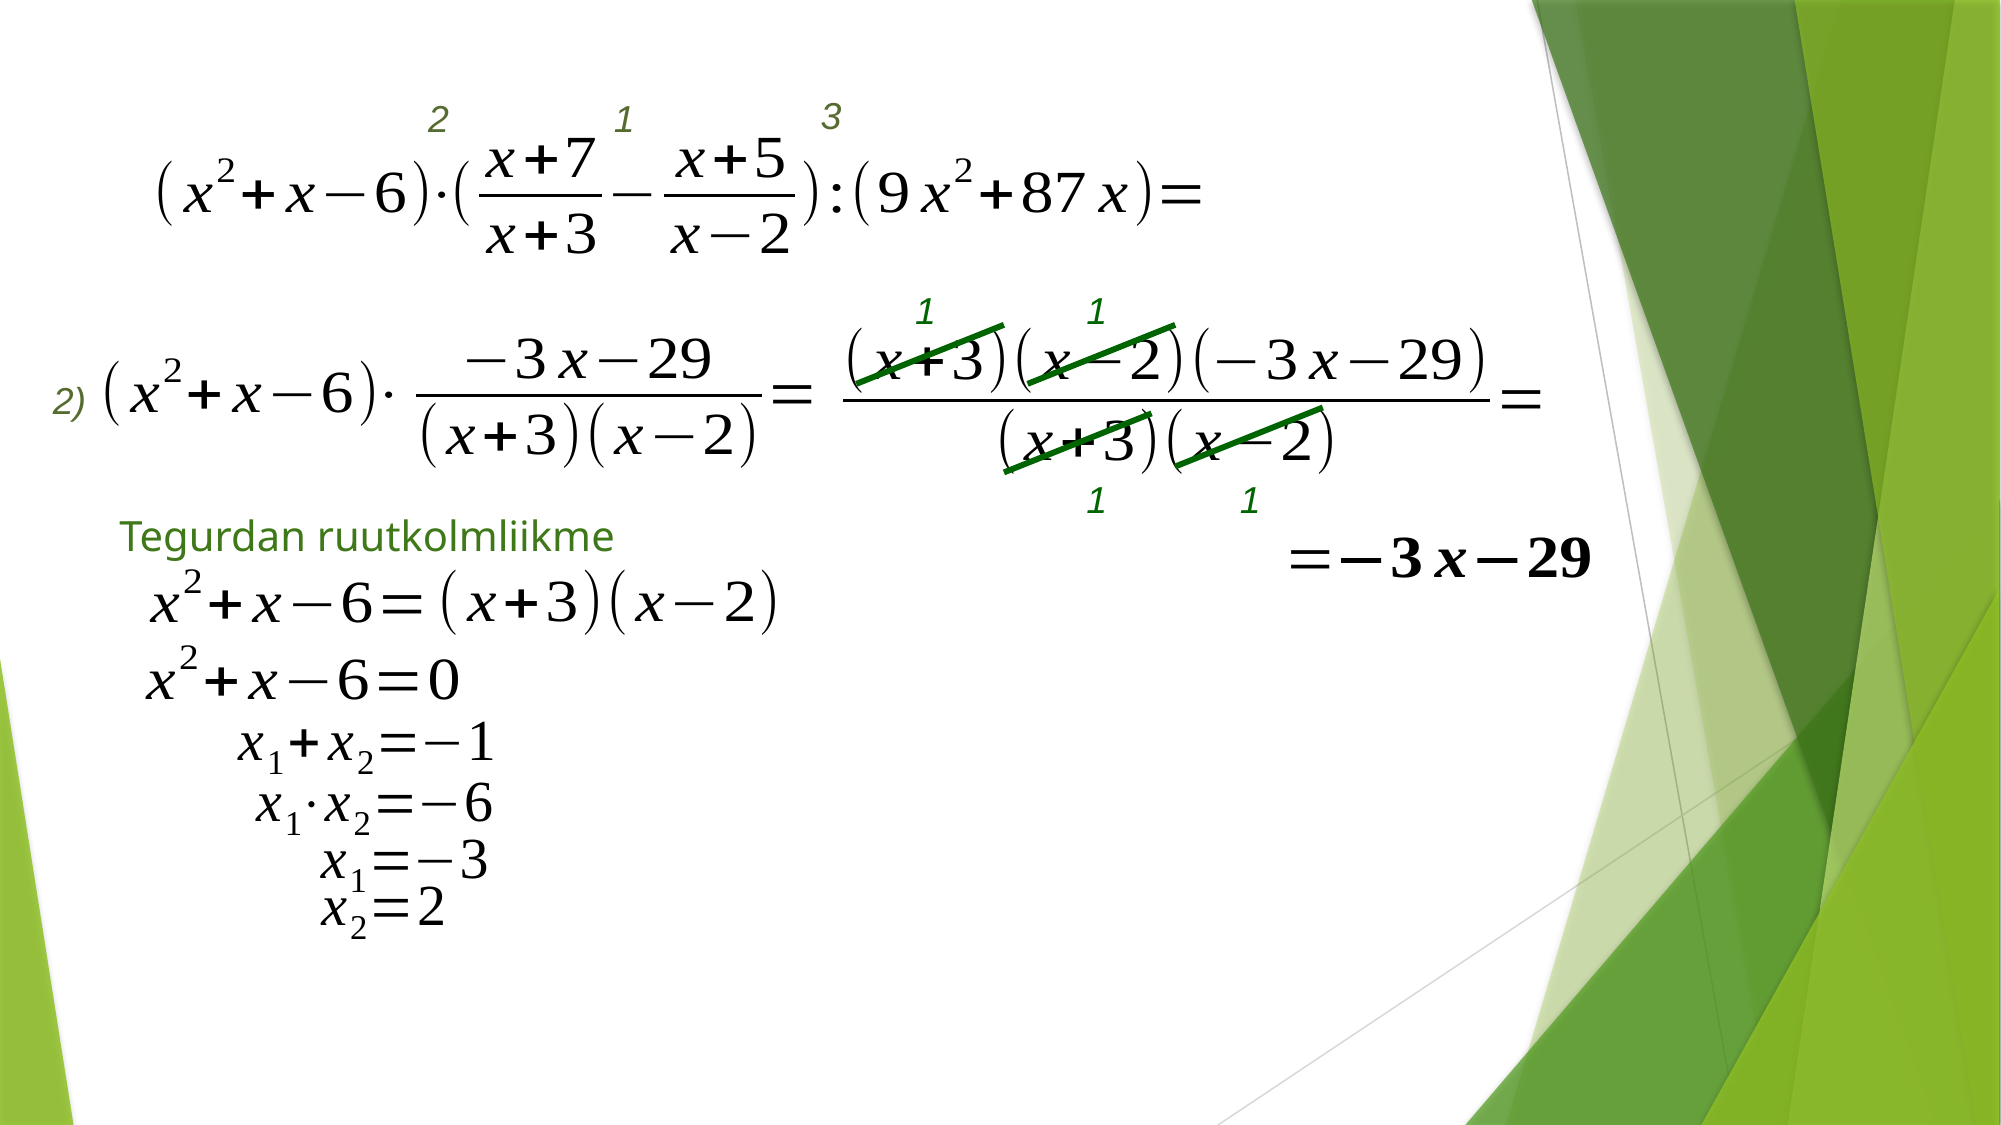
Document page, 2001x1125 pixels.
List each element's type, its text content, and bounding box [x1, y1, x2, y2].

chart [94, 324, 827, 472]
text_box 3 [805, 88, 857, 146]
text_box 2) [38, 373, 119, 473]
chart [1269, 524, 1601, 591]
text_box 1 [1225, 472, 1276, 530]
chart [832, 324, 1556, 478]
text_box 1 [599, 90, 650, 148]
text_box 2 [413, 90, 464, 148]
text_box Tegurdan ruutkolmliikme [104, 501, 650, 567]
chart [147, 124, 1216, 266]
chart [135, 561, 789, 947]
text_box 1 [1071, 283, 1123, 341]
text_box 1 [900, 283, 951, 341]
text_box 1 [1071, 472, 1123, 530]
